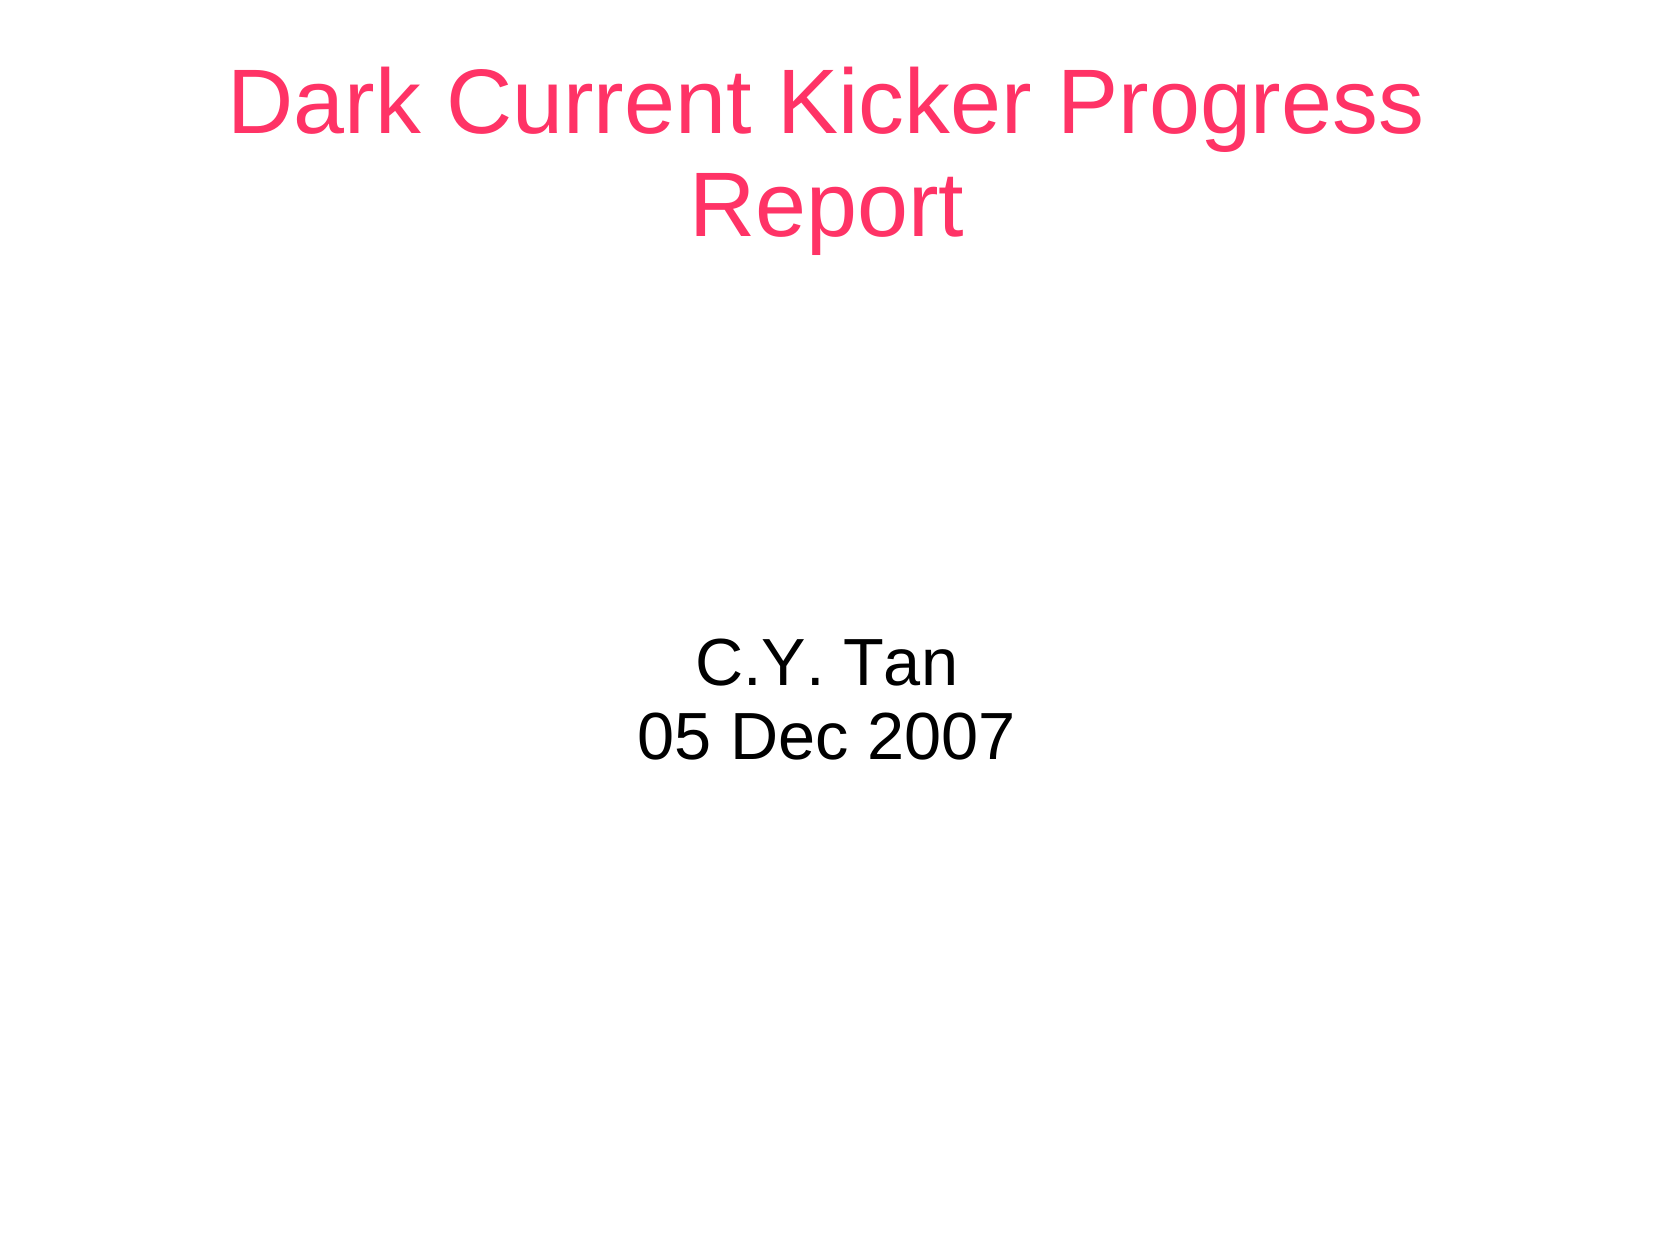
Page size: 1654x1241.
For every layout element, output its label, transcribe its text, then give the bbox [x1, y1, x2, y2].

subtitle C.Y. Tan 05 Dec 2007 [82, 297, 1571, 1102]
title Dark Current Kicker Progress Report [82, 50, 1571, 256]
